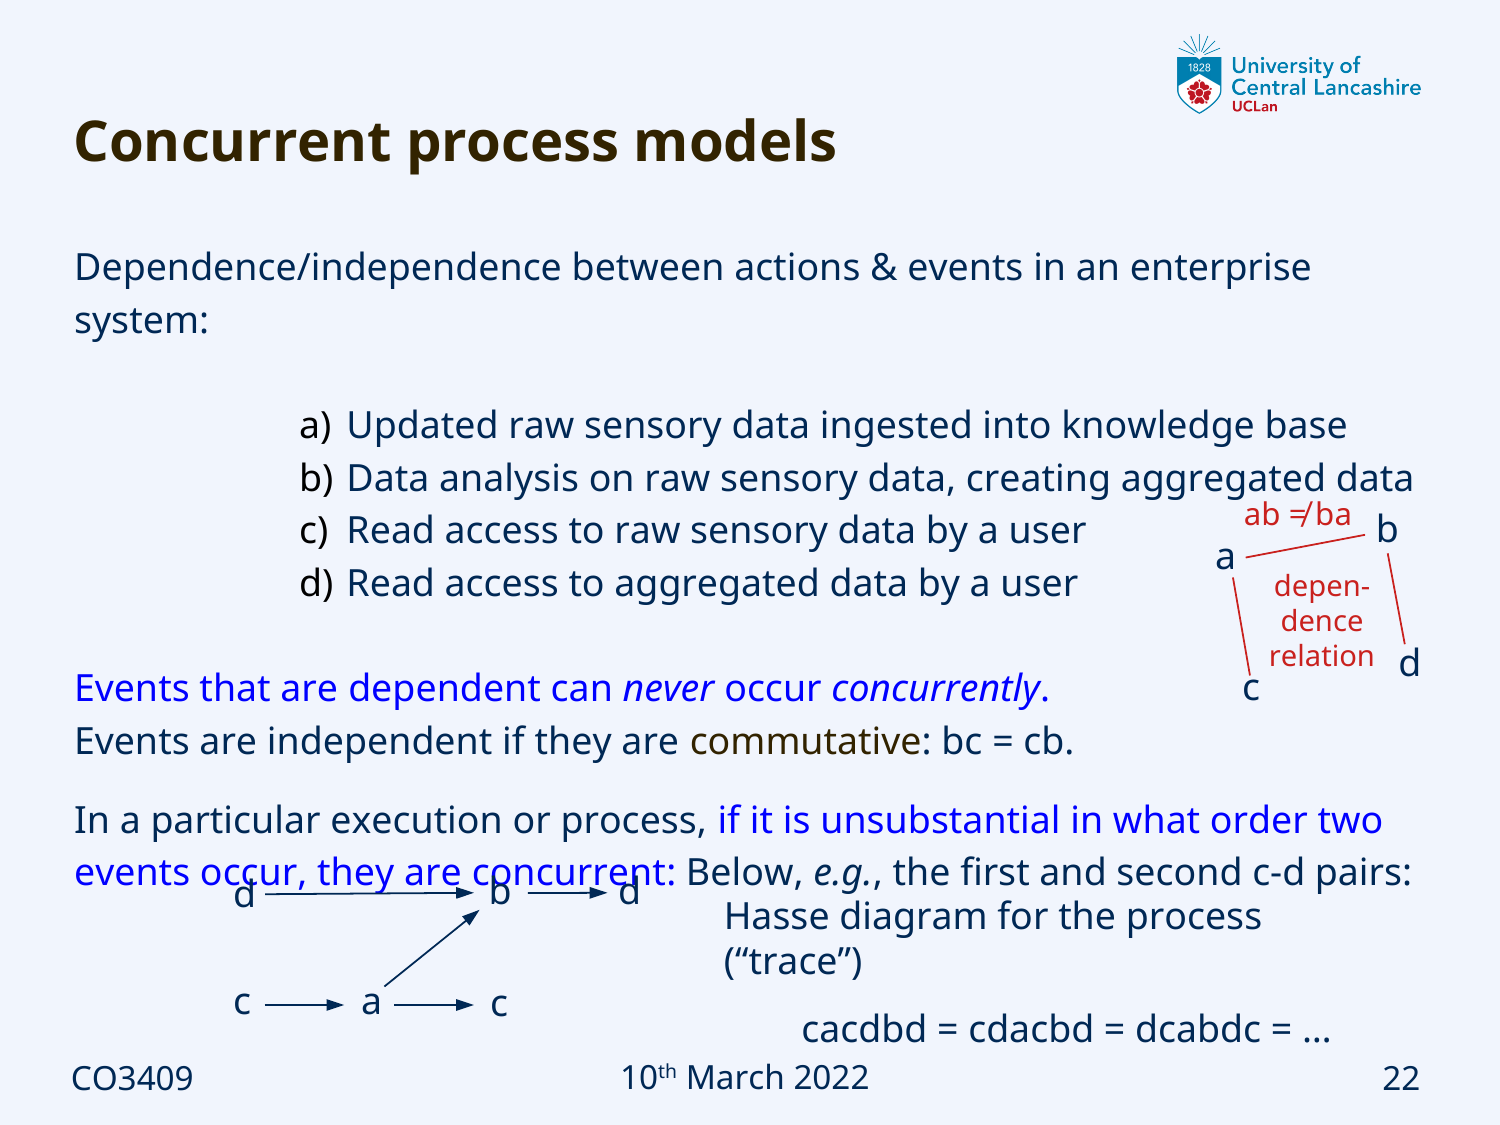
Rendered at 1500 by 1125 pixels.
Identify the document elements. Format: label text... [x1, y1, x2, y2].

text_box a [346, 970, 401, 1030]
text_box c [218, 969, 273, 1030]
text_box d [218, 862, 272, 923]
text_box depen- dence relation [1215, 560, 1430, 681]
text_box c [1227, 681, 1282, 716]
text_box b [474, 859, 528, 920]
text_box ab ≠ ba [1229, 486, 1410, 547]
picture [1177, 34, 1421, 93]
title Concurrent process models [58, 93, 1475, 186]
text_box Hasse diagram for the process (“trace”) cacdbd = cdacbd = dcabdc = … [709, 884, 1425, 1013]
text_box c [475, 971, 530, 1032]
text_box a [1200, 524, 1255, 585]
text_box d [603, 859, 657, 920]
text_box b [1360, 497, 1415, 558]
text_box d [1383, 631, 1438, 692]
text_box Dependence/independence between actions & events in an enterprise system: Updated raw sensory data ingested into knowledge base Data analysis on raw sensory data, creating aggregated data Read access to raw sensory data by a user Read access to aggregated data by a user Events that are dependent can never occur concurrently. Events are independent if they are commutative: bc = cb. In a particular execution or process, if it is unsubstantial in what order two events occur, they are concurrent: Below, e.g., the first and second c-d pairs: [59, 228, 1452, 849]
